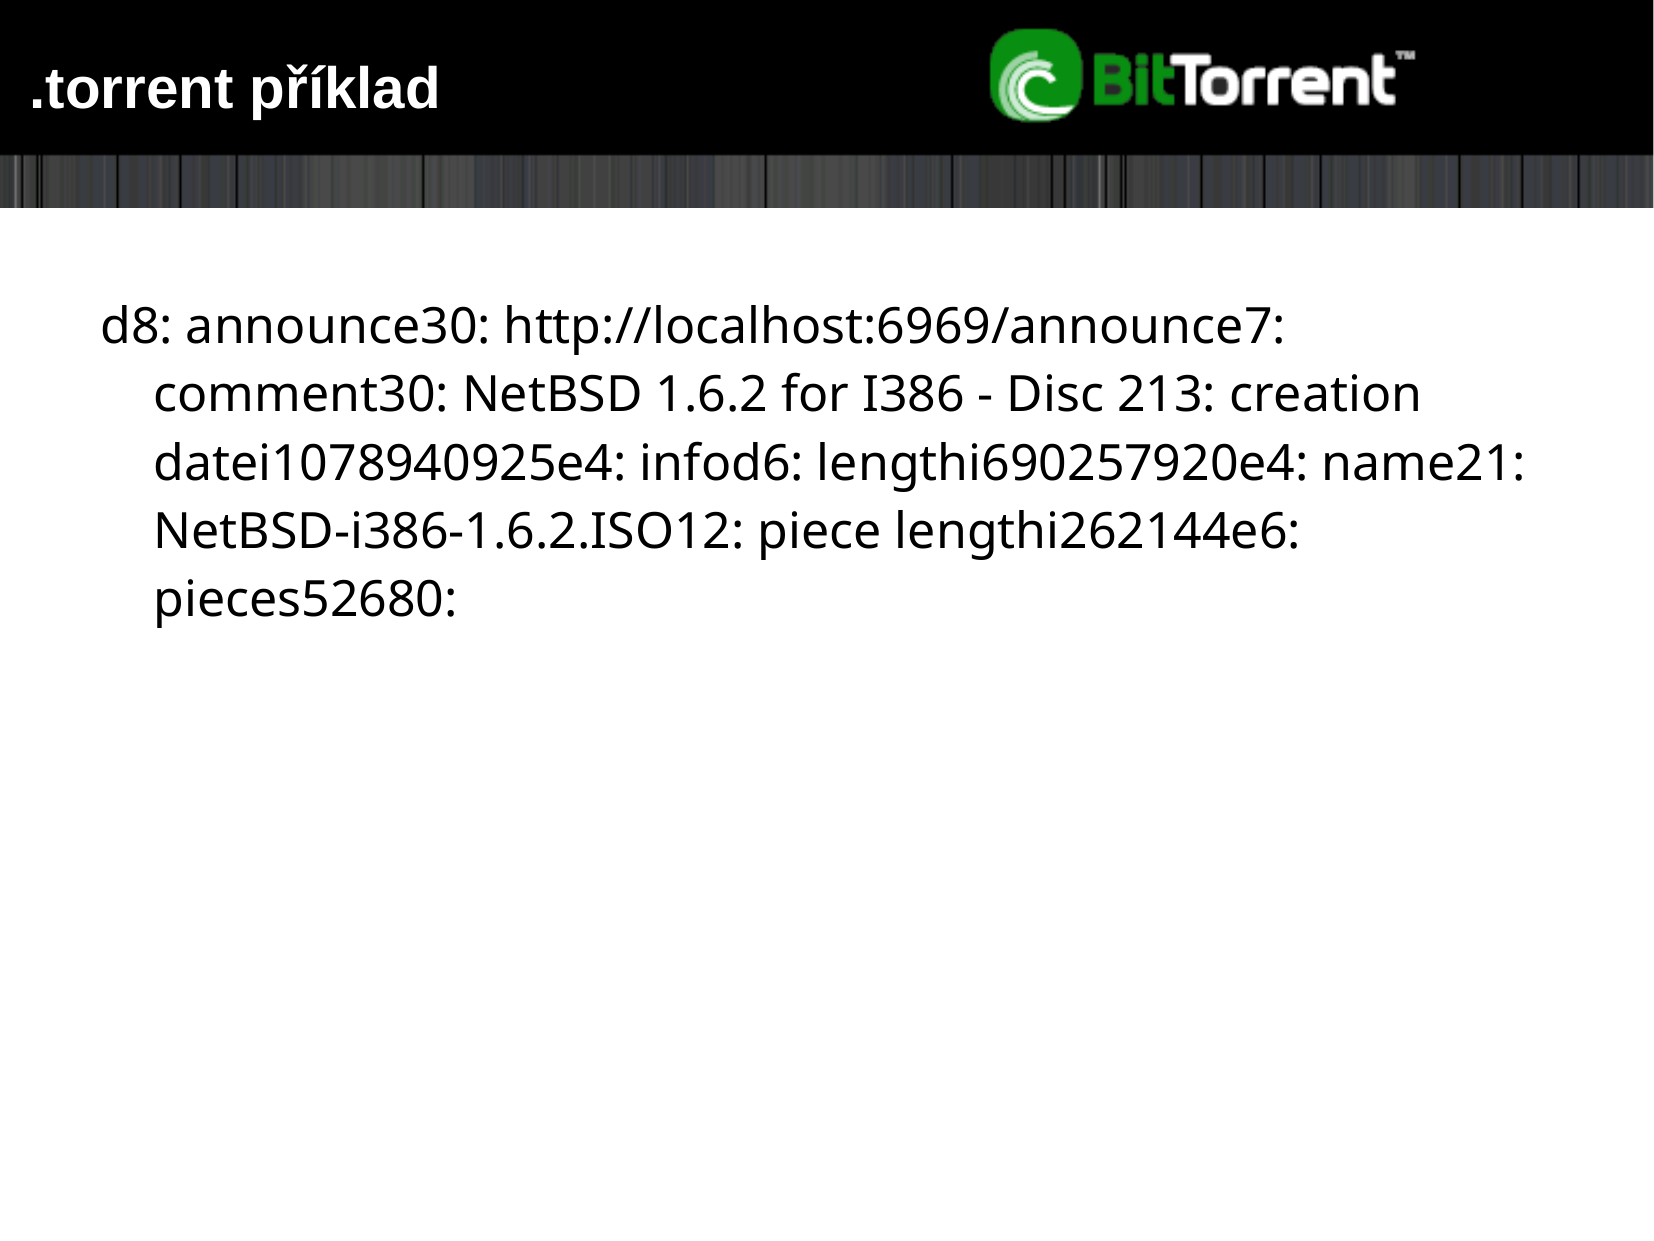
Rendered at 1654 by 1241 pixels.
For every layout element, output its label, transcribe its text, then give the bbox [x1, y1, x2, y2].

picture [0, 0, 1654, 208]
title .torrent příklad [29, 0, 1518, 178]
list d8: announce30: http://localhost:6969/announce7: comment30: NetBSD 1.6.2 for I386 - Disc 213: creation datei1078940925e4: infod6: lengthi690257920e4: name21: NetBSD-i386-1.6.2.ISO12: piece lengthi262144e6: pieces52680: [82, 290, 1571, 1094]
